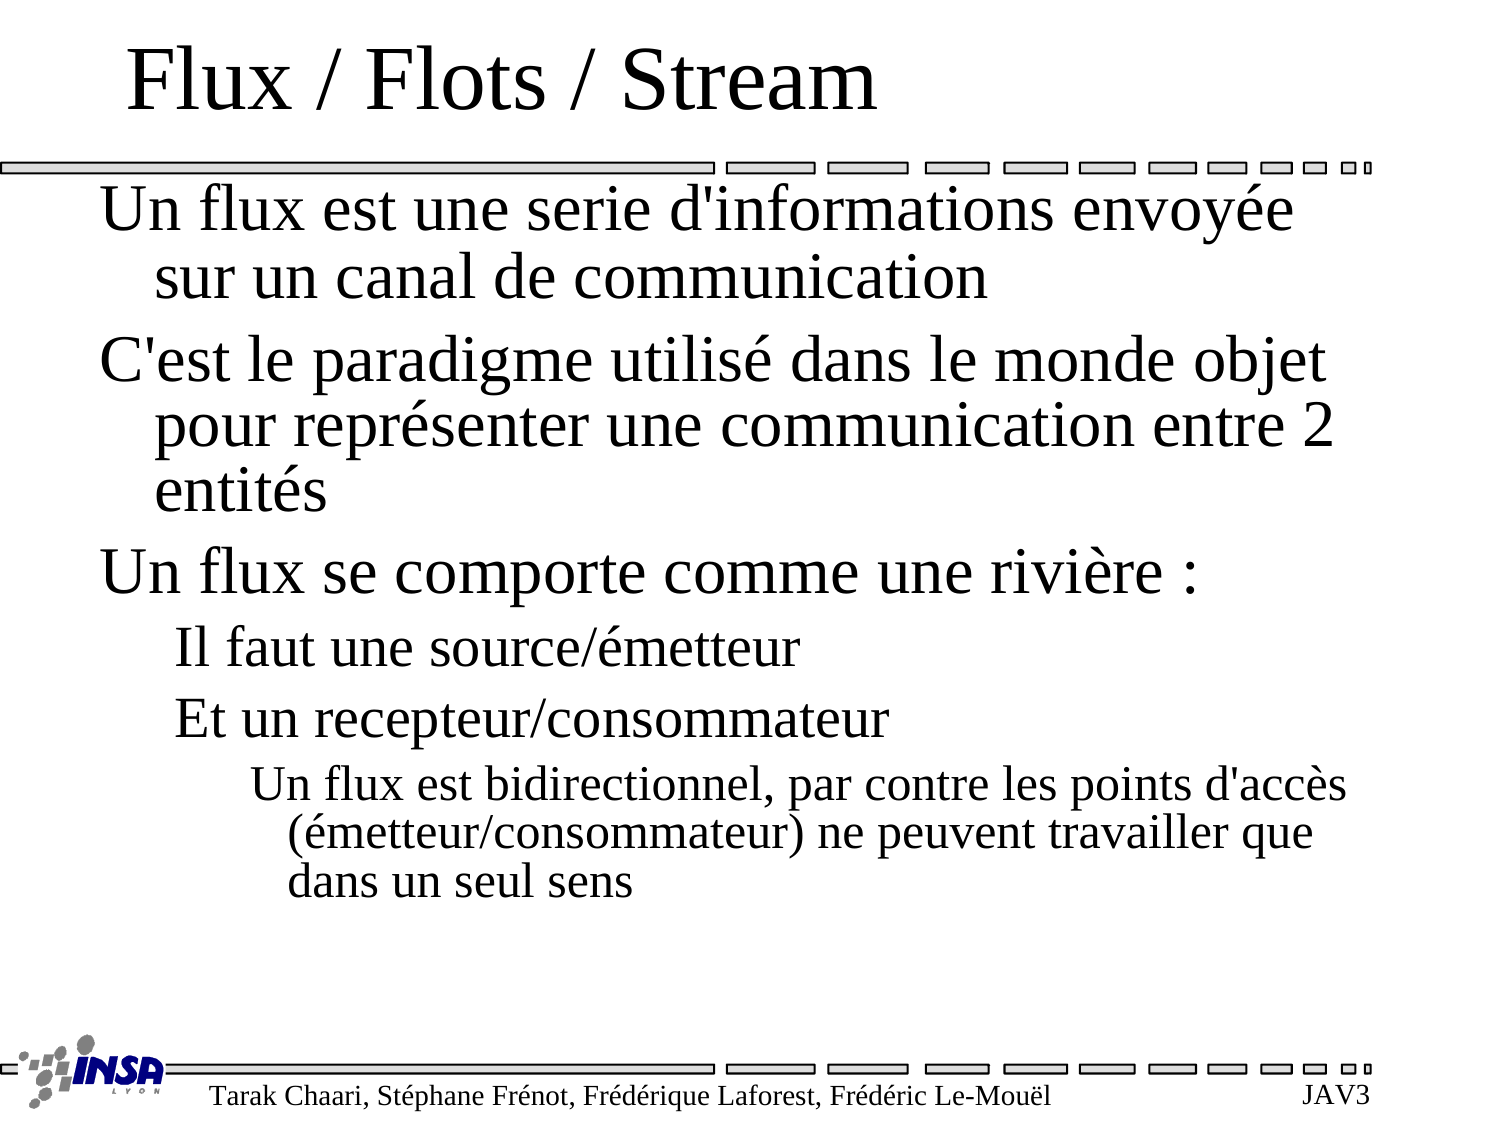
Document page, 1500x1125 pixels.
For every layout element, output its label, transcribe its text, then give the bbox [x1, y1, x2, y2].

list Un flux est une serie d'informations envoyée sur un canal de communication C'est le paradigme utilisé dans le monde objet pour représenter une communication entre 2 entités Un flux se comporte comme une rivière : Il faut une source/émetteur Et un recepteur/consommateur Un flux est bidirectionnel, par contre les points d'accès (émetteur/consommateur) ne peuvent travailler que dans un seul sens [99, 174, 1374, 1015]
title Flux / Flots / Stream [125, 7, 1399, 155]
